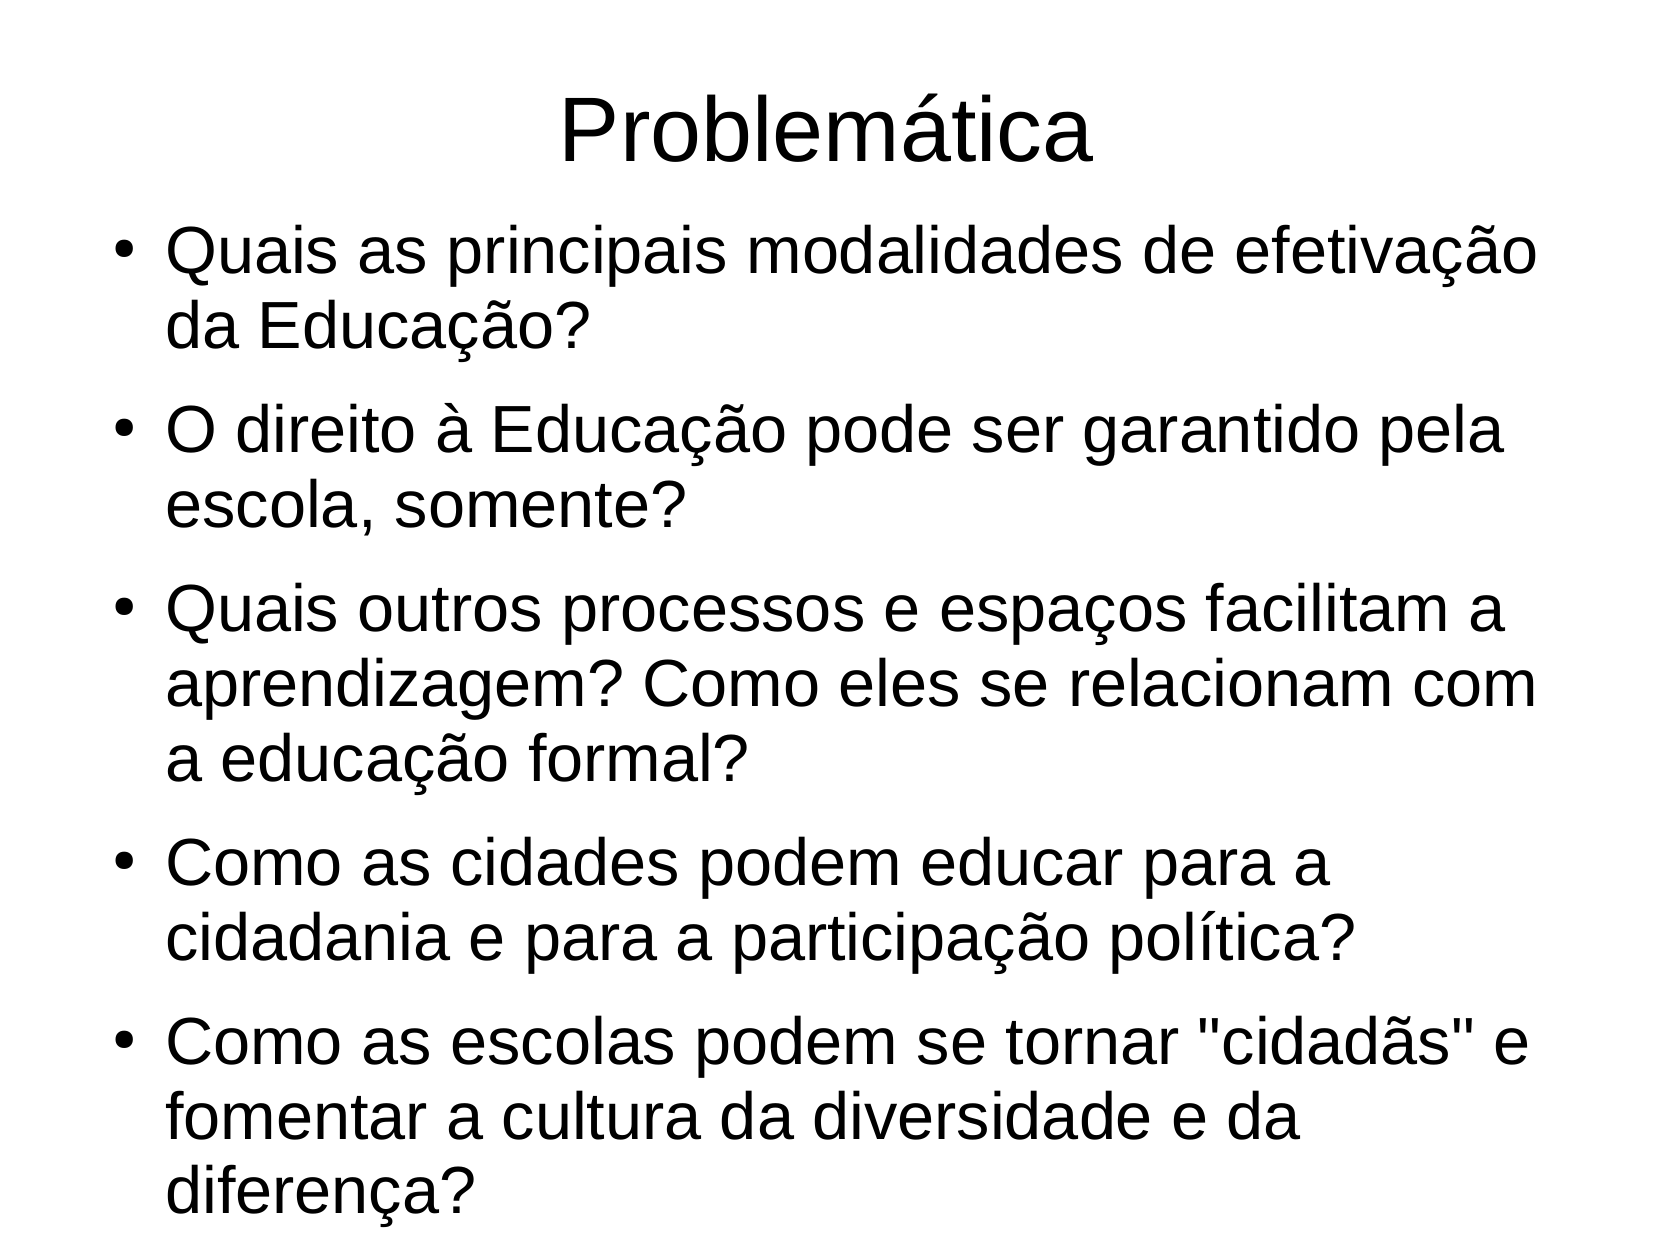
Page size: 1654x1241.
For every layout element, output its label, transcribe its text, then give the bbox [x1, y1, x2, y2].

title Problemática [82, 25, 1571, 233]
list Quais as principais modalidades de efetivação da Educação? O direito à Educação pode ser garantido pela escola, somente? Quais outros processos e espaços facilitam a aprendizagem? Como eles se relacionam com a educação formal? Como as cidades podem educar para a cidadania e para a participação política? Como as escolas podem se tornar "cidadãs" e fomentar a cultura da diversidade e da diferença? [94, 213, 1583, 1229]
